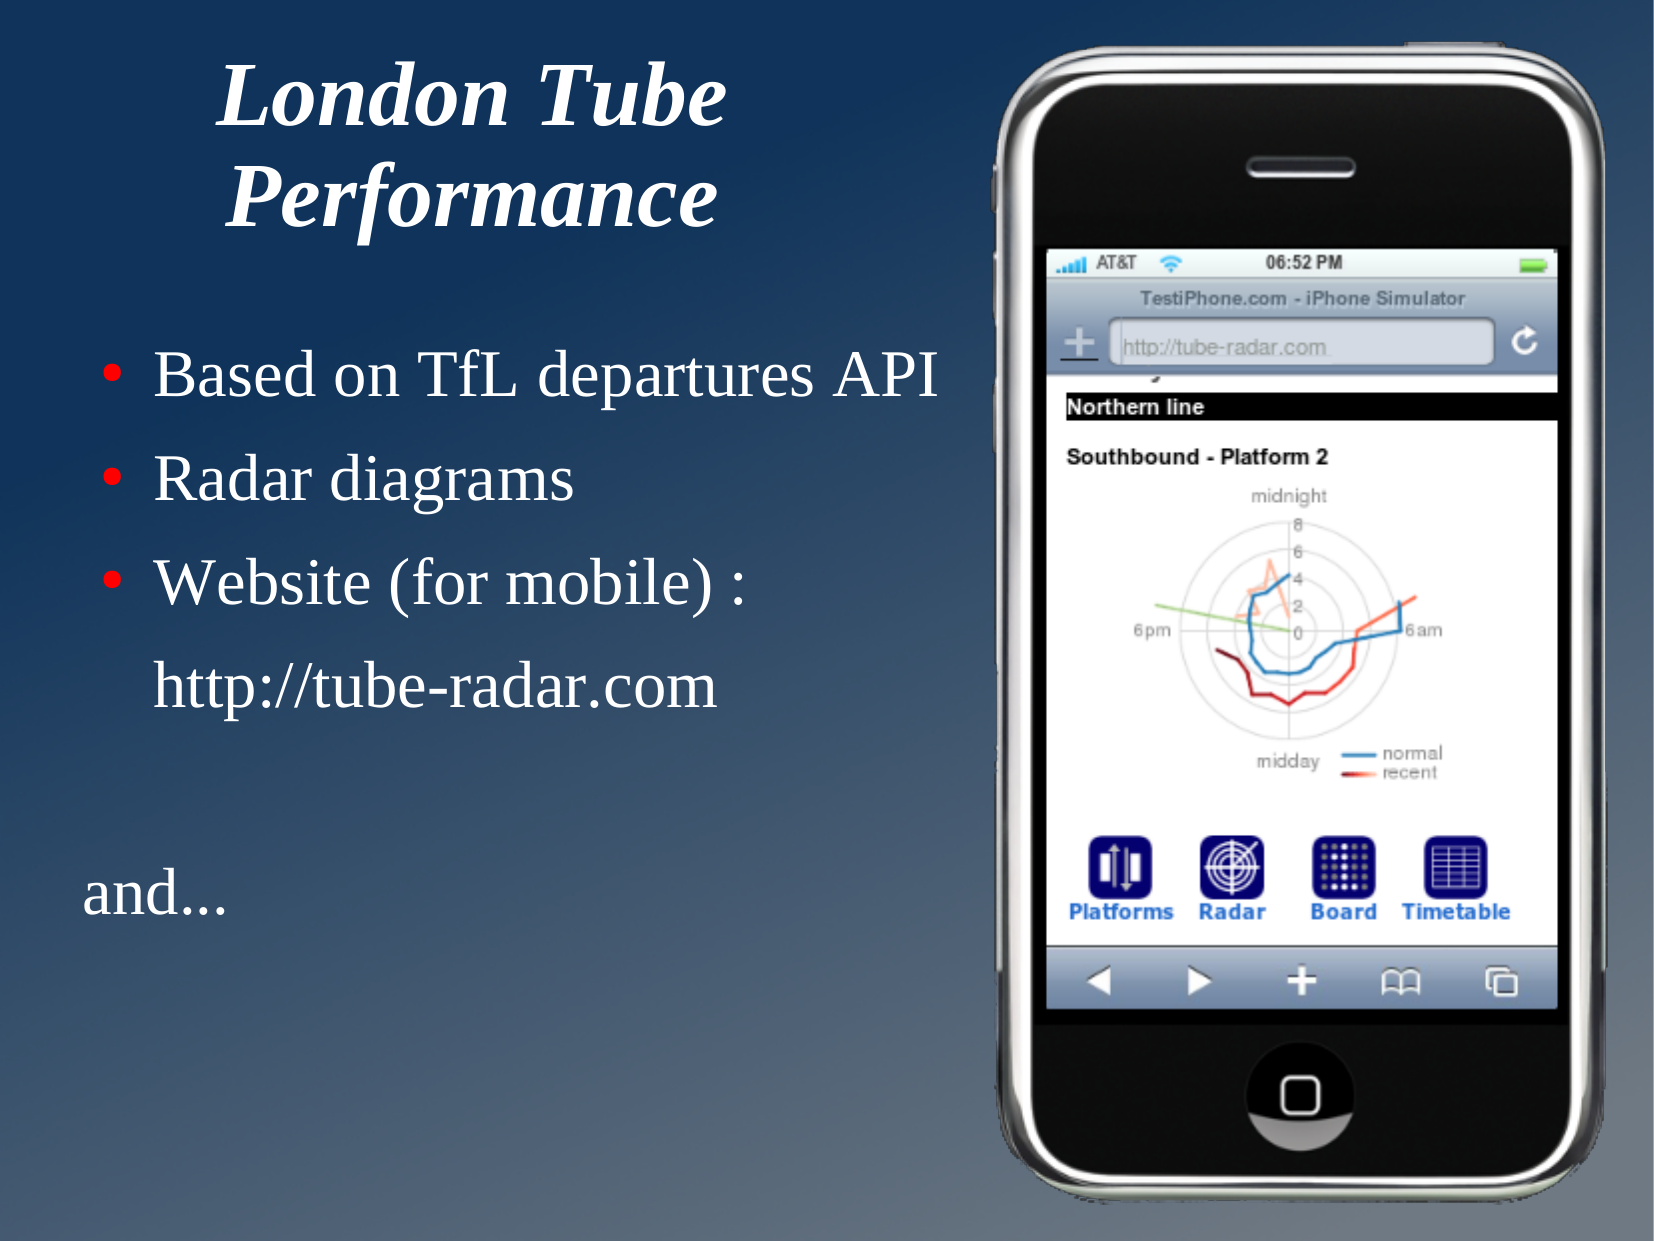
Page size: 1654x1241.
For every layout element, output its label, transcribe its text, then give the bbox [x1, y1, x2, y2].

picture [0, 0, 1654, 1241]
list Based on TfL departures API Radar diagrams Website (for mobile) : http://tube-radar.com and... [82, 337, 985, 1142]
title London Tube Performance [42, 43, 903, 247]
